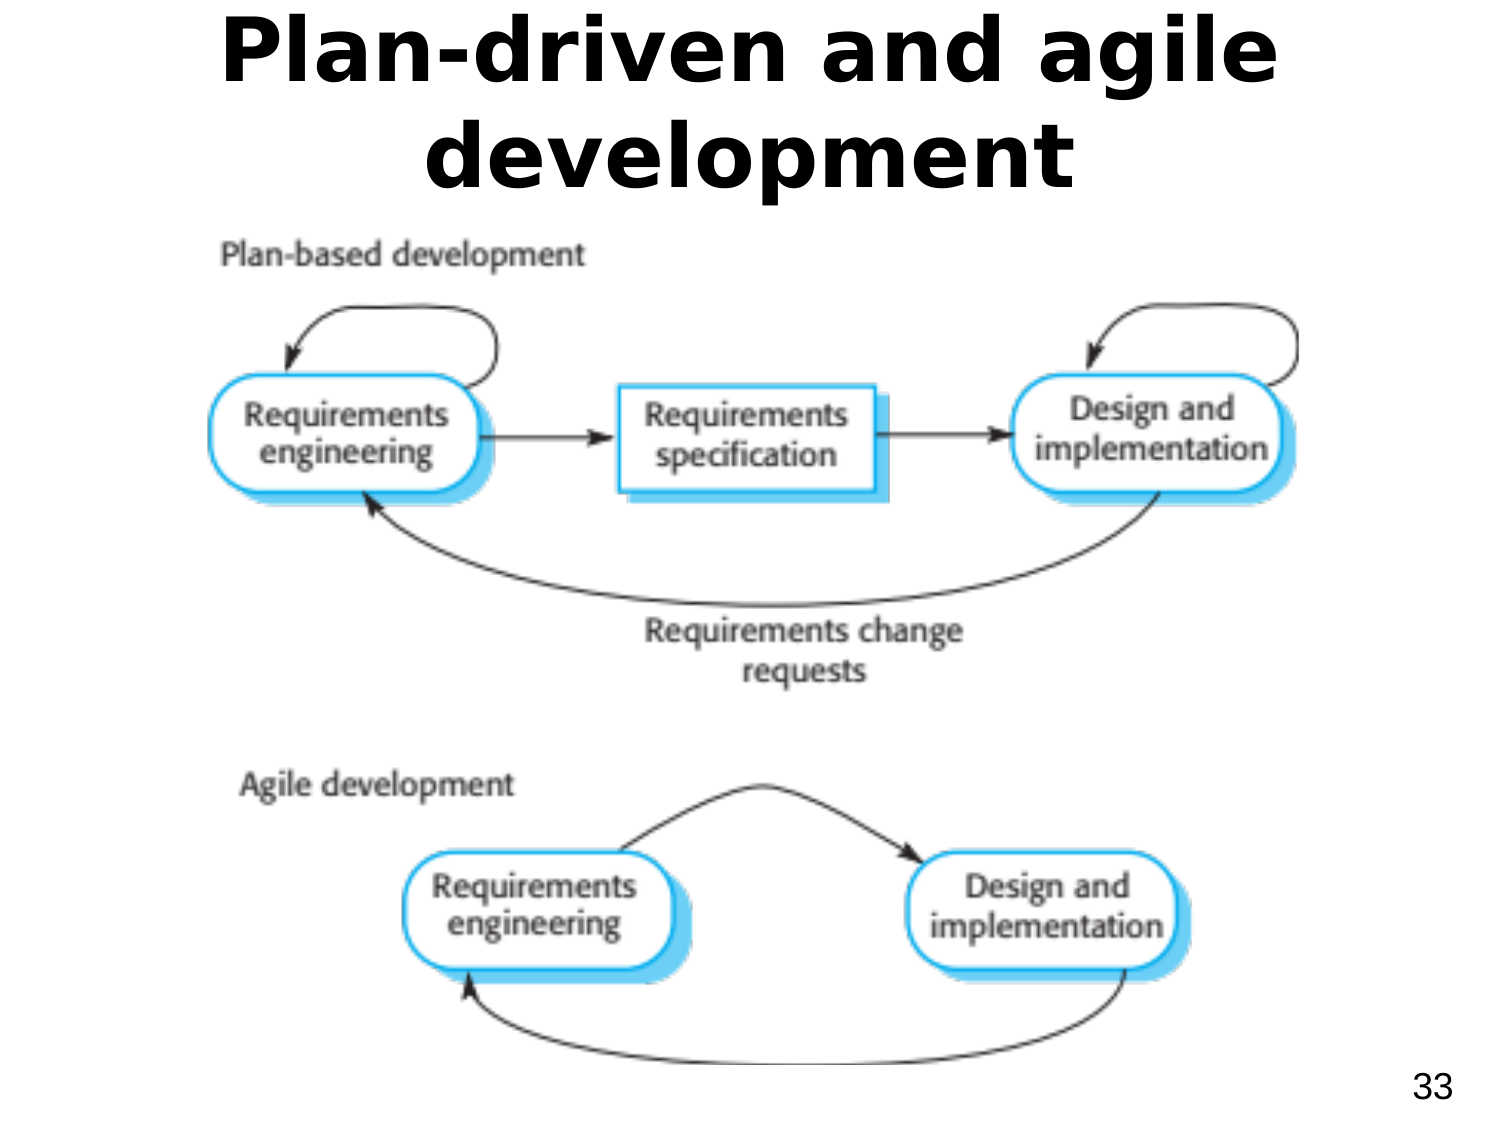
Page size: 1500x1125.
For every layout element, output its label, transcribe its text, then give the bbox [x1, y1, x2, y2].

picture [206, 233, 1300, 1065]
title Plan-driven and agile development [75, 33, 1425, 166]
